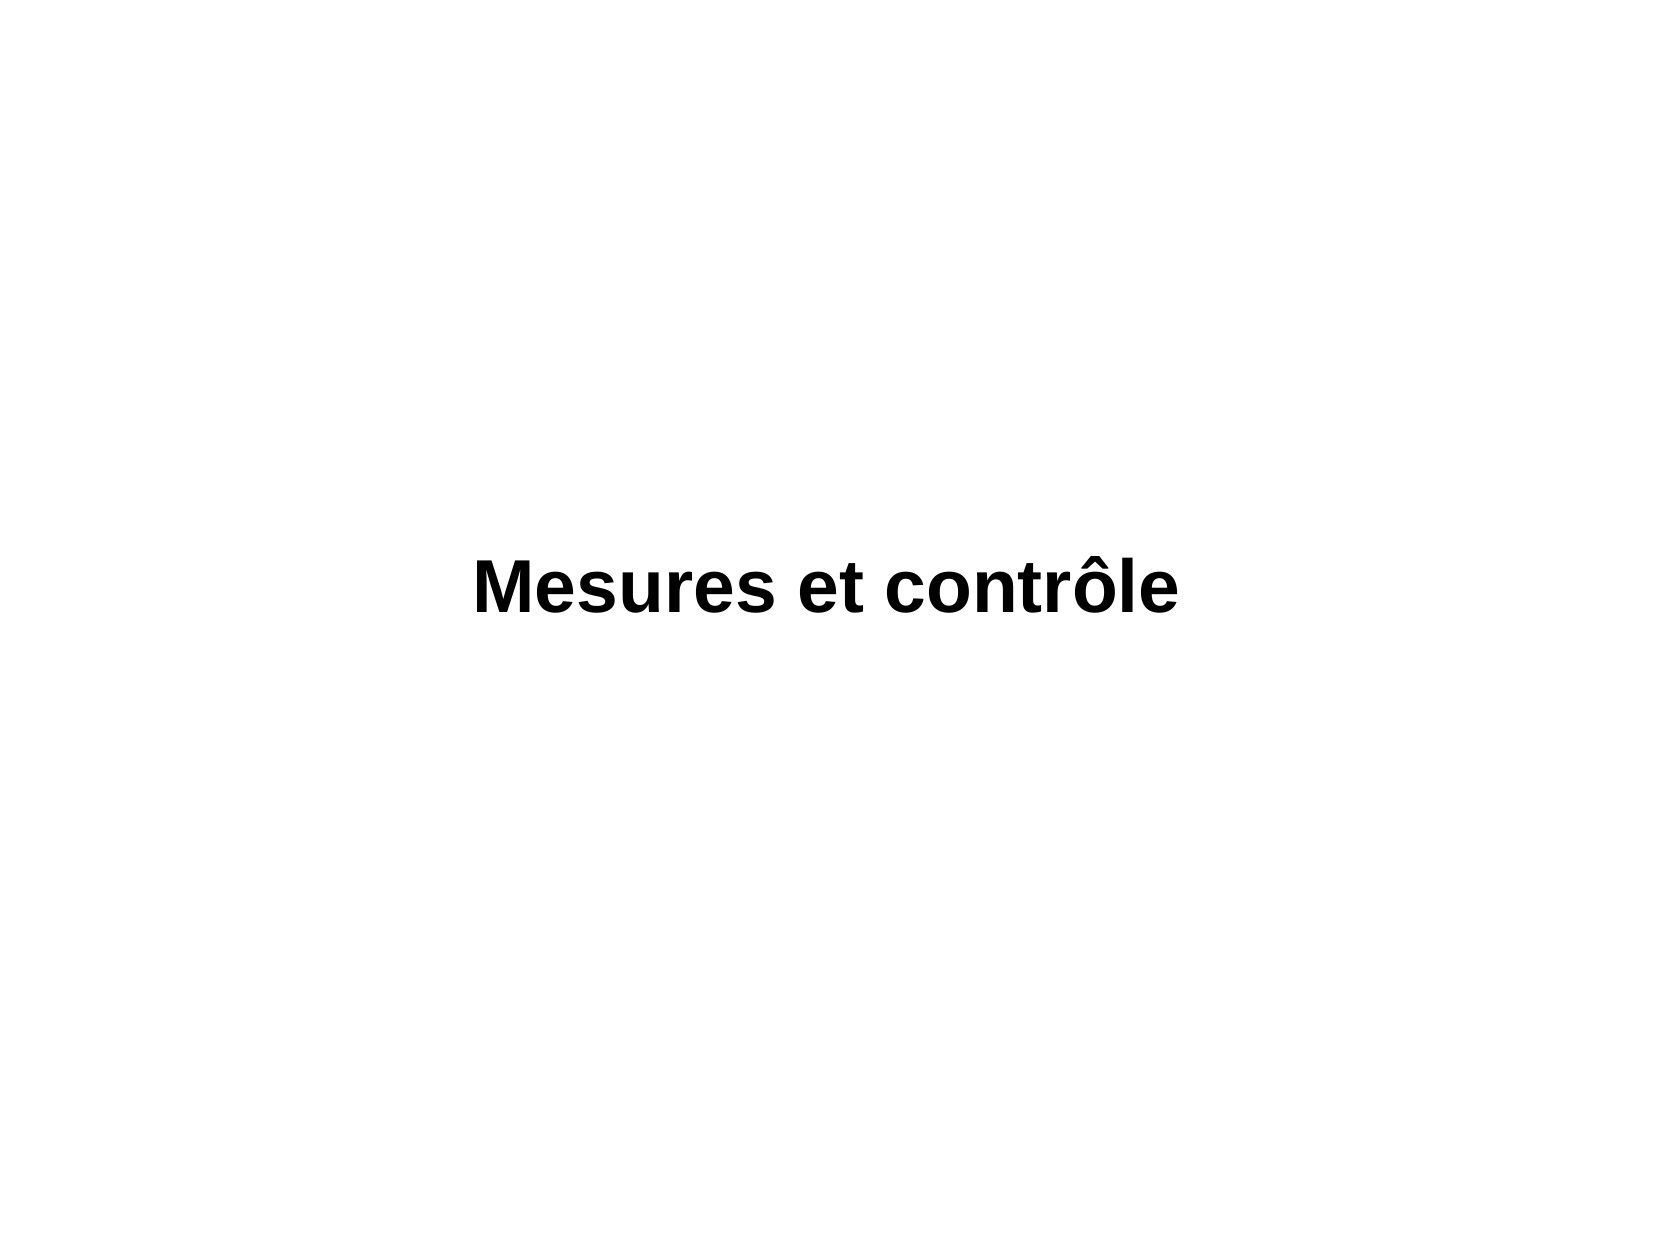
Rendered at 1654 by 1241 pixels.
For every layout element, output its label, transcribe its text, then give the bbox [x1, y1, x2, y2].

text_box Mesures et contrôle [0, 537, 1654, 637]
